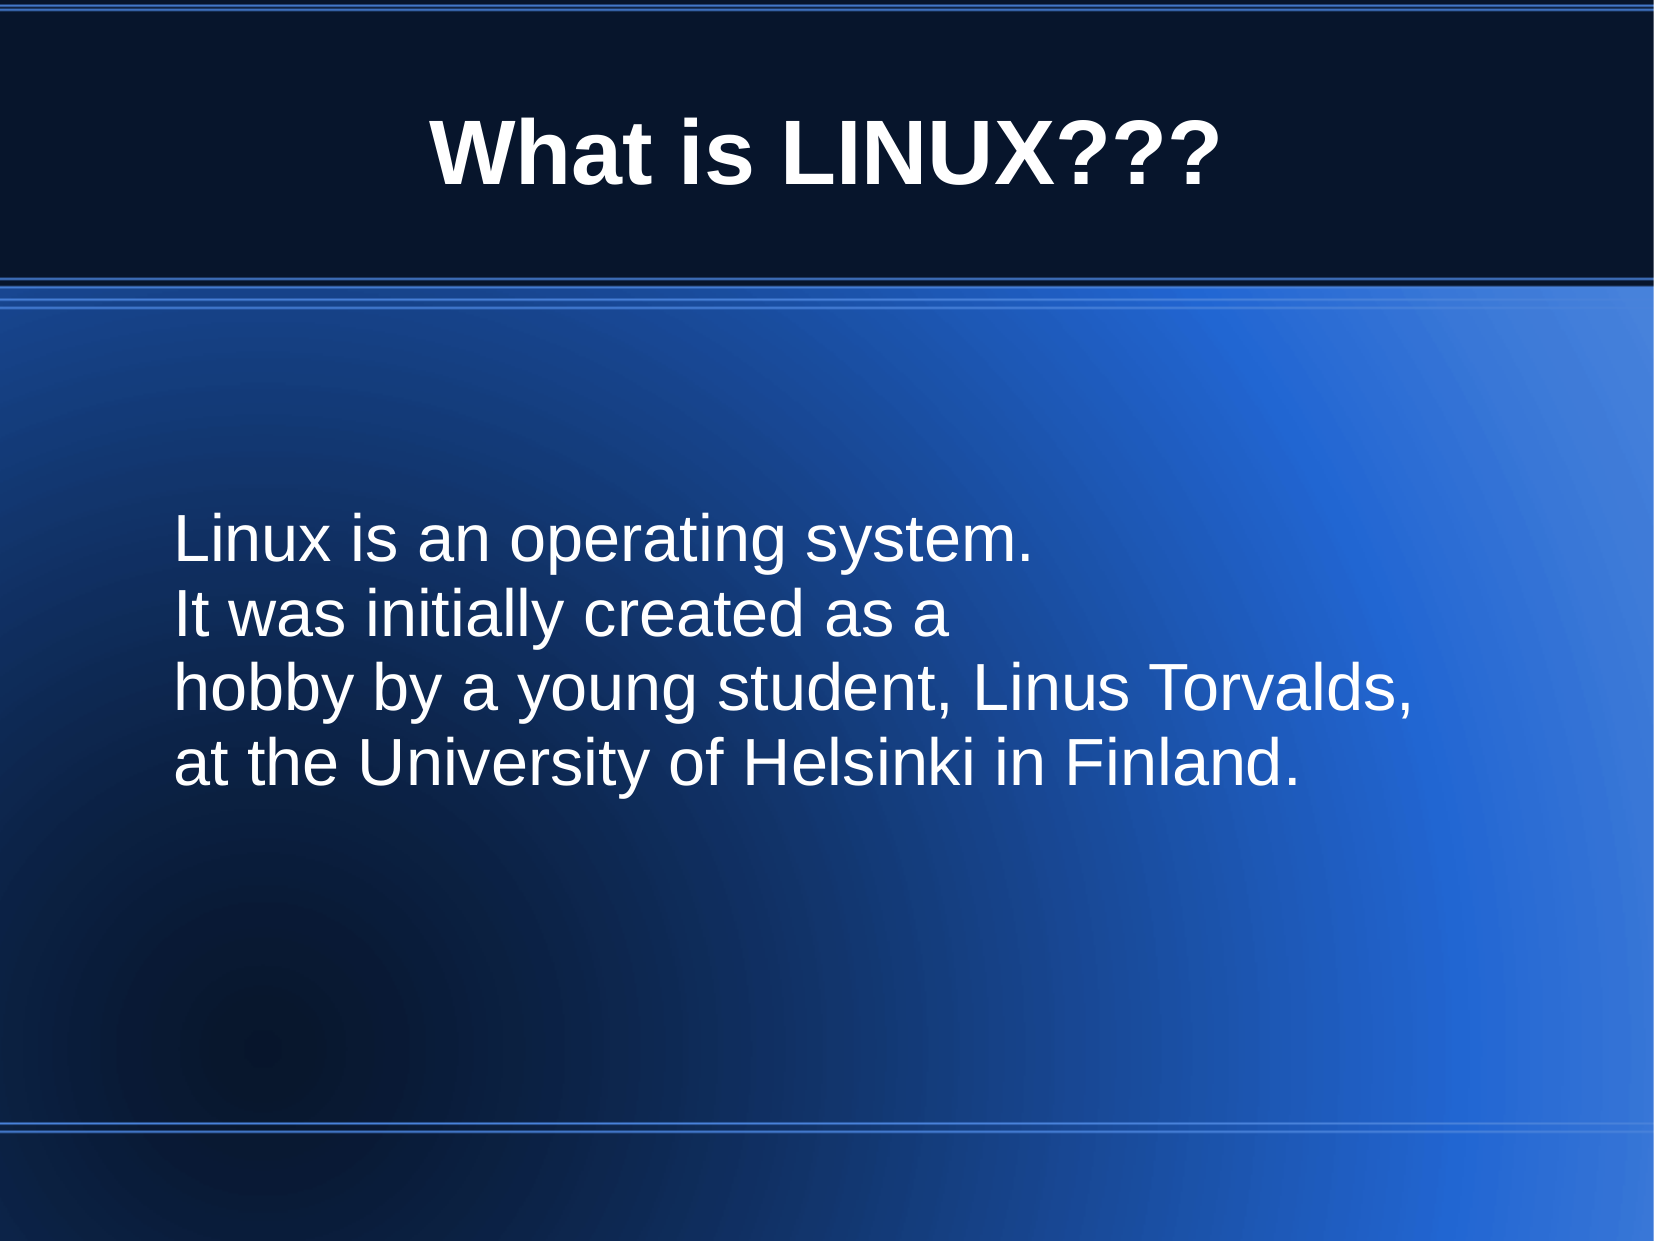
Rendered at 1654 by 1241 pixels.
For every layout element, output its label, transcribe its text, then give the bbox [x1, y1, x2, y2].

picture [0, 0, 1654, 1241]
text_box Linux is an operating system. It was initially created as a hobby by a young student, Linus Torvalds, at the University of Helsinki in Finland. [158, 493, 1461, 808]
title What is LINUX??? [82, 49, 1571, 257]
